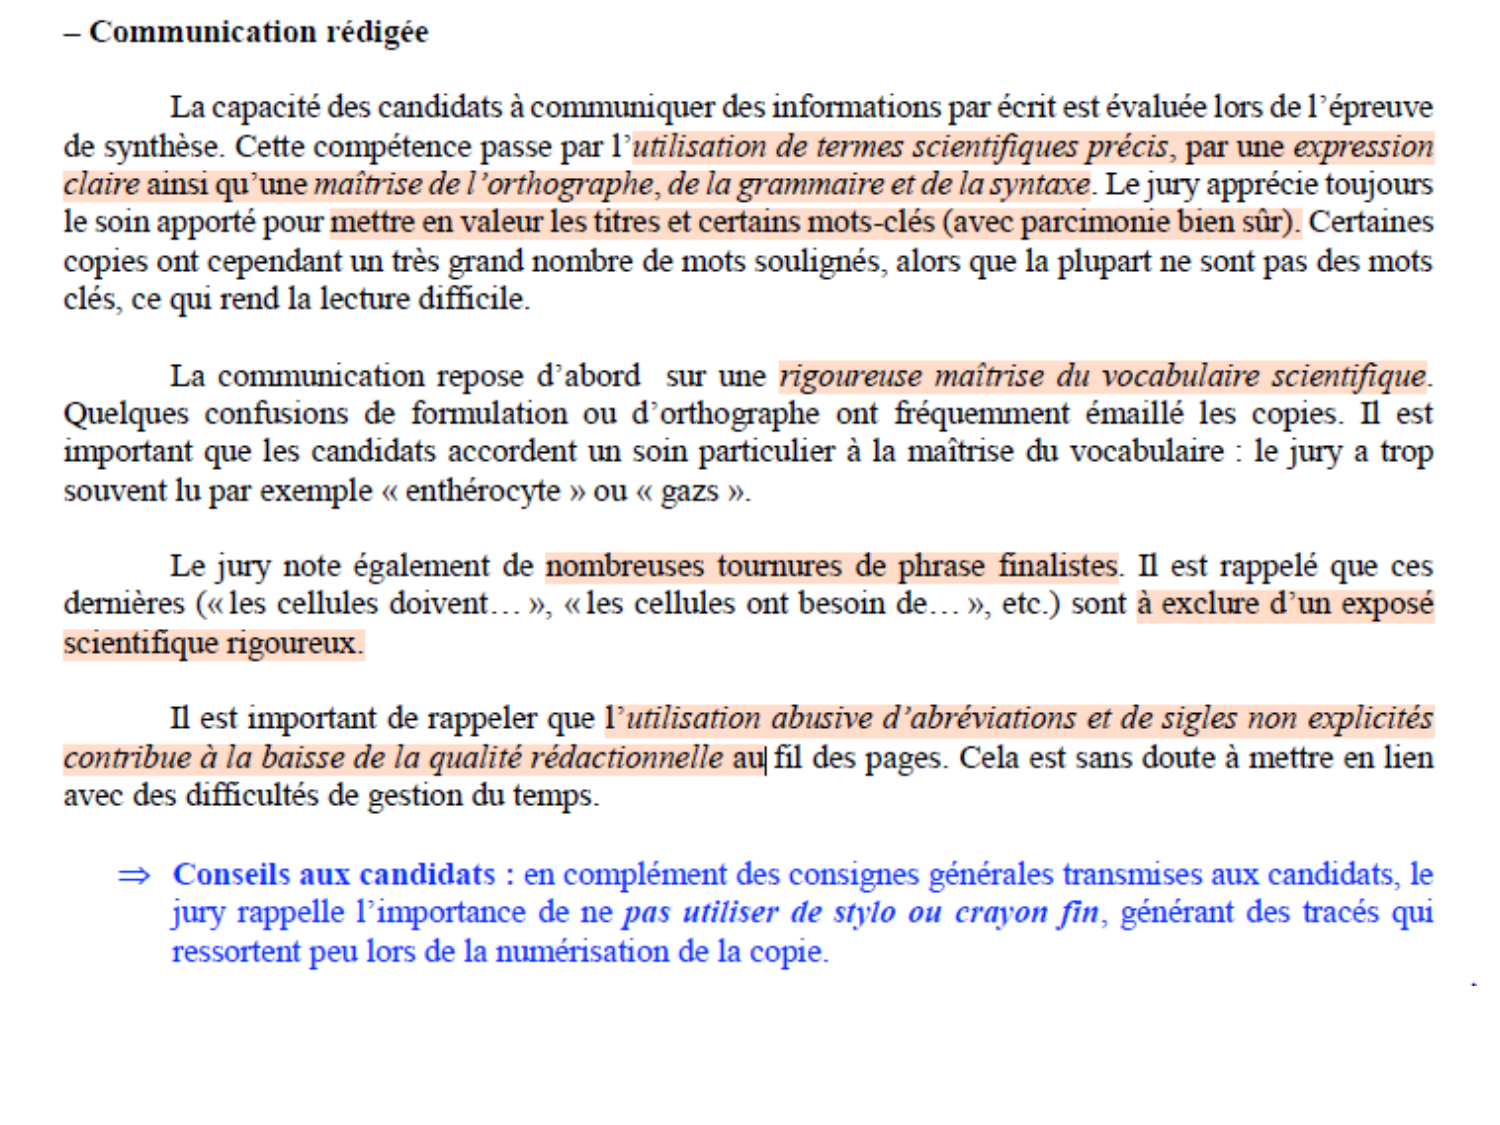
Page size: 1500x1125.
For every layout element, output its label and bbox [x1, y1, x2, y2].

picture [8, 0, 1477, 986]
